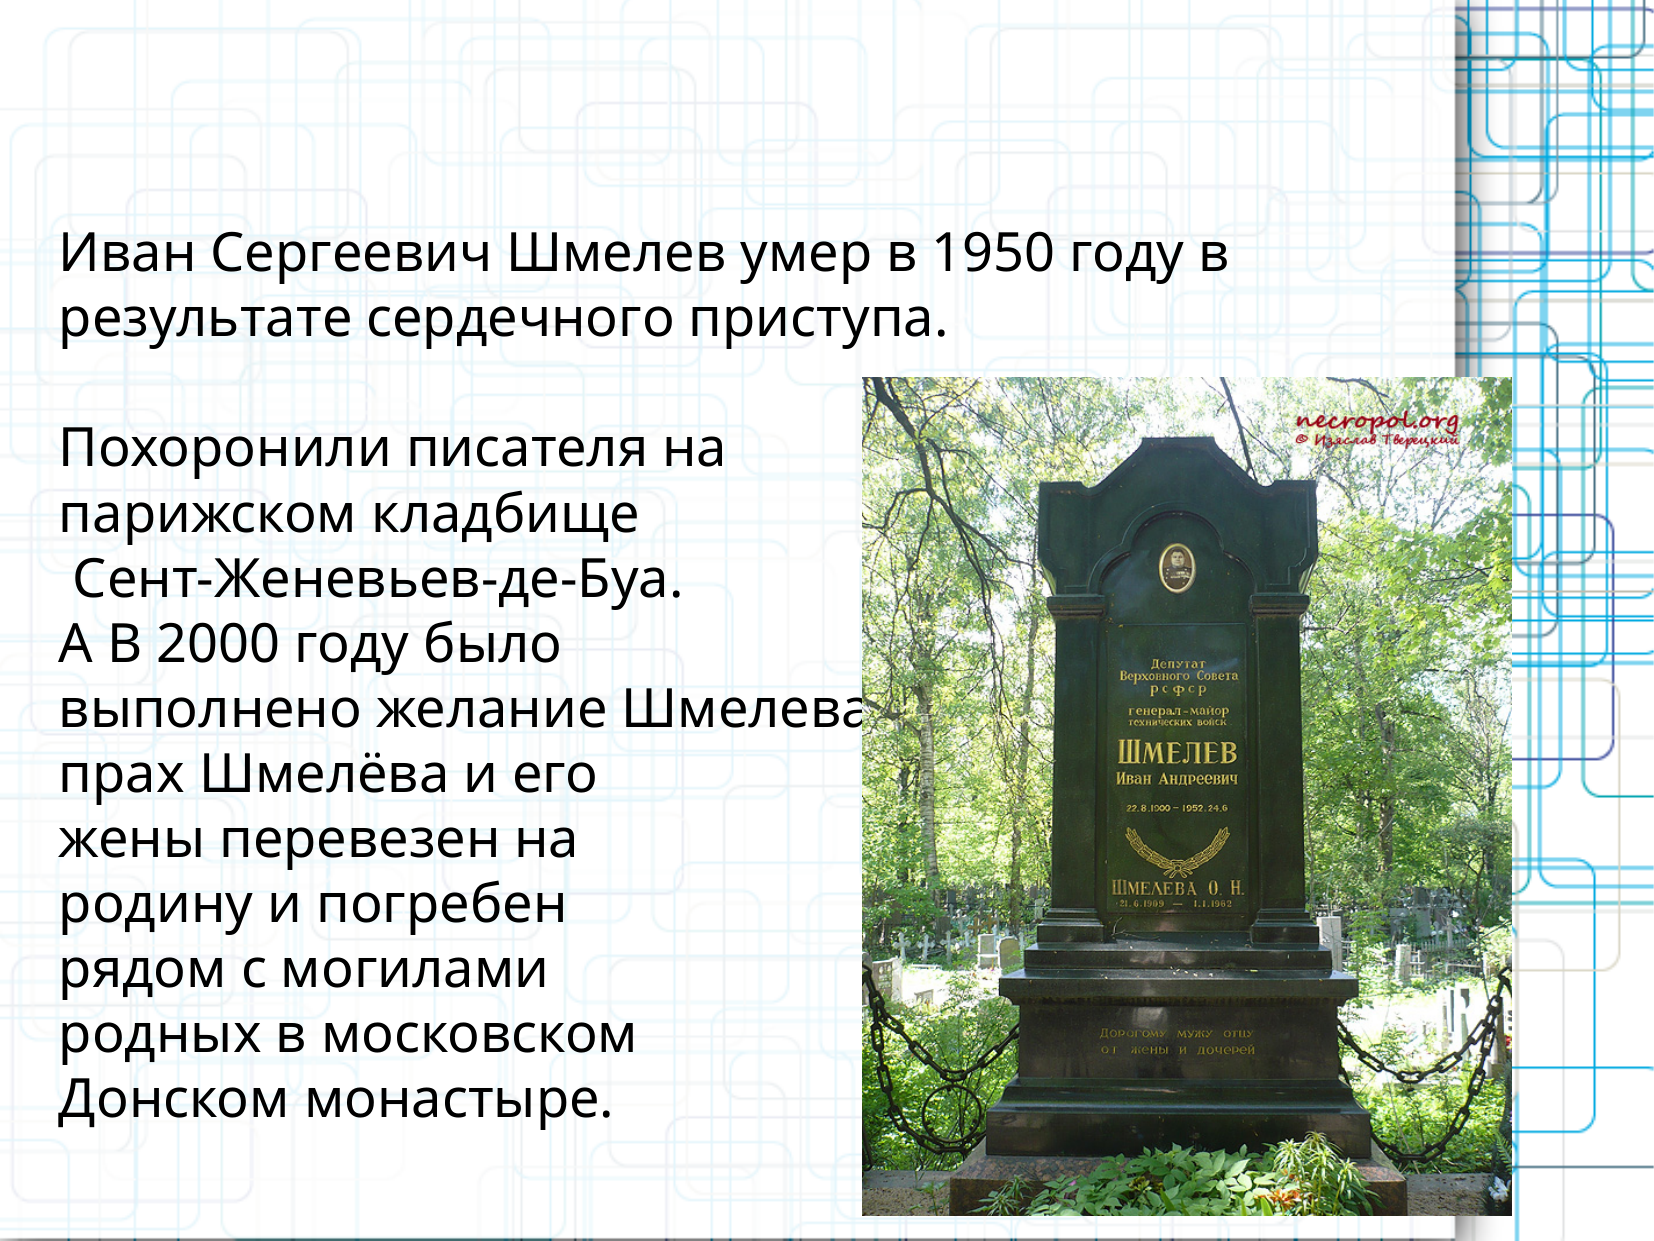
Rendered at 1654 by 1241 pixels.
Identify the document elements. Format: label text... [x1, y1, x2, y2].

picture [862, 377, 1512, 1216]
list Иван Сергеевич Шмелев умер в 1950 году в результате сердечного приступа. Похоронили писателя на парижском кладбище Сент-Женевьев-де-Буа. А В 2000 году было выполнено желание Шмелева: прах Шмелёва и его жены перевезен на родину и погребен рядом с могилами родных в московском Донском монастыре. [59, 217, 1394, 1241]
